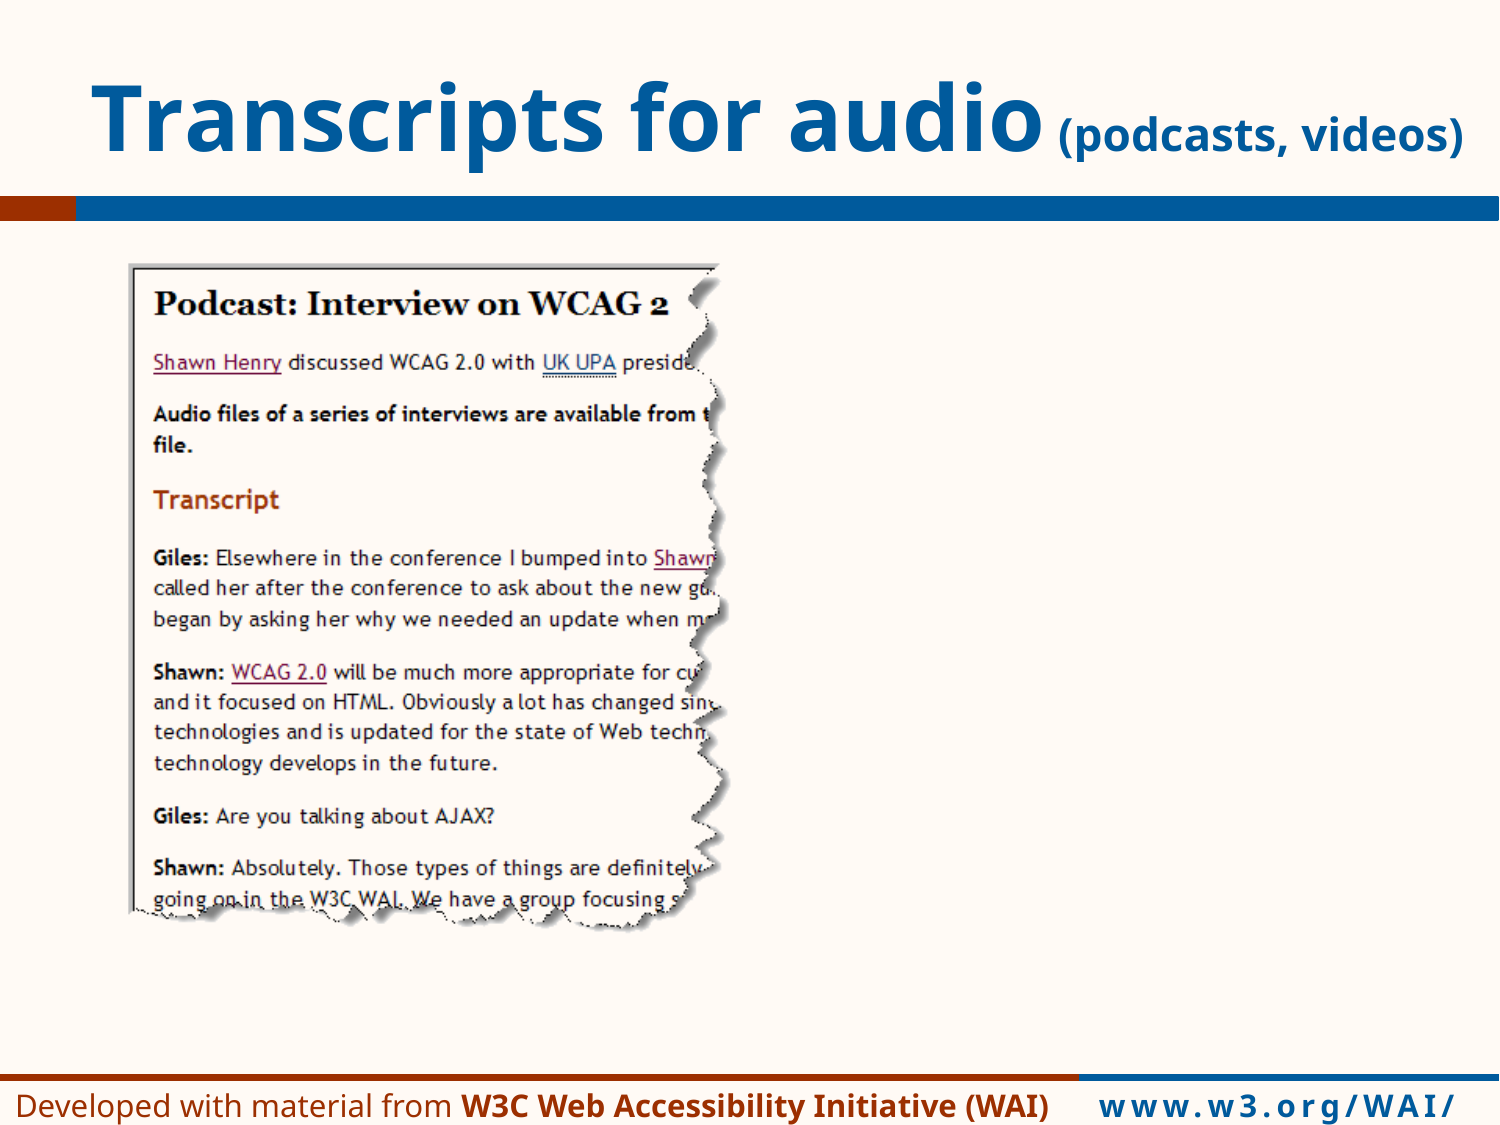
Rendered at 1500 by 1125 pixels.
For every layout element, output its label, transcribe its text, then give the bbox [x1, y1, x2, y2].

picture [127, 262, 737, 938]
title Transcripts for audio (podcasts, videos) [75, 45, 1500, 186]
